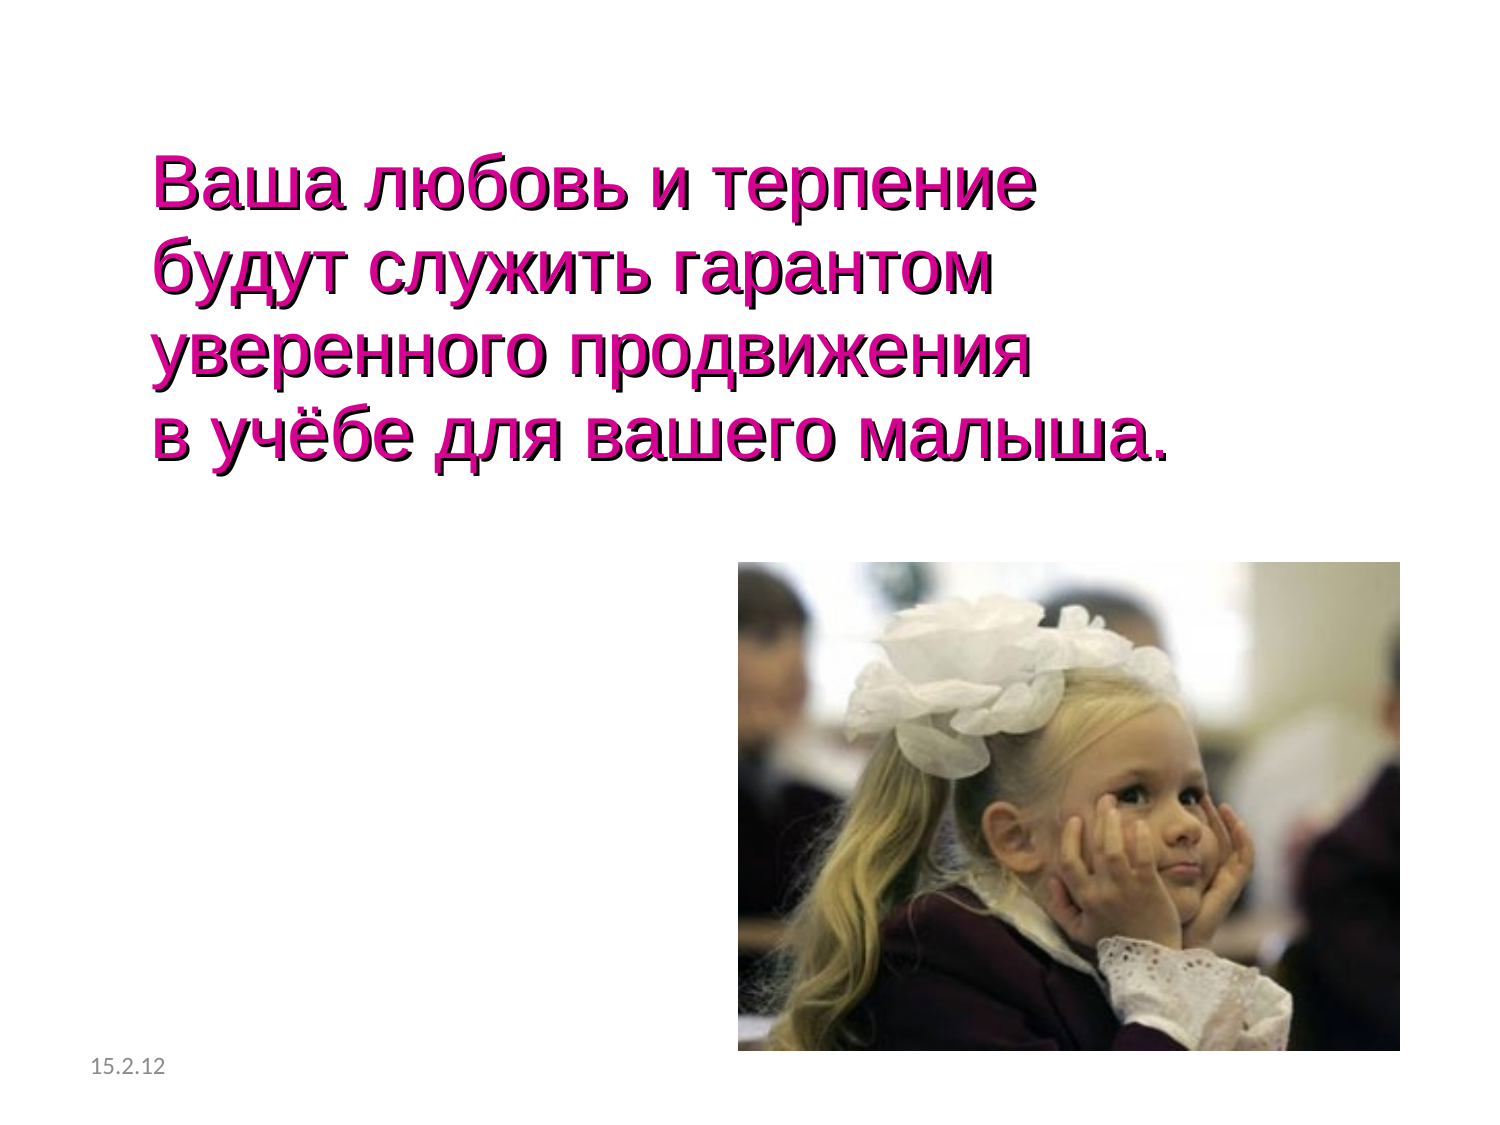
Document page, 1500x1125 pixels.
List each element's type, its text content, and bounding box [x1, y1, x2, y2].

text_box Ваша любовь и терпение будут служить гарантом уверенного продвижения в учёбе для вашего малыша. [135, 42, 1412, 939]
picture [738, 562, 1400, 1051]
text_box 15.2.12 [75, 1042, 425, 1103]
